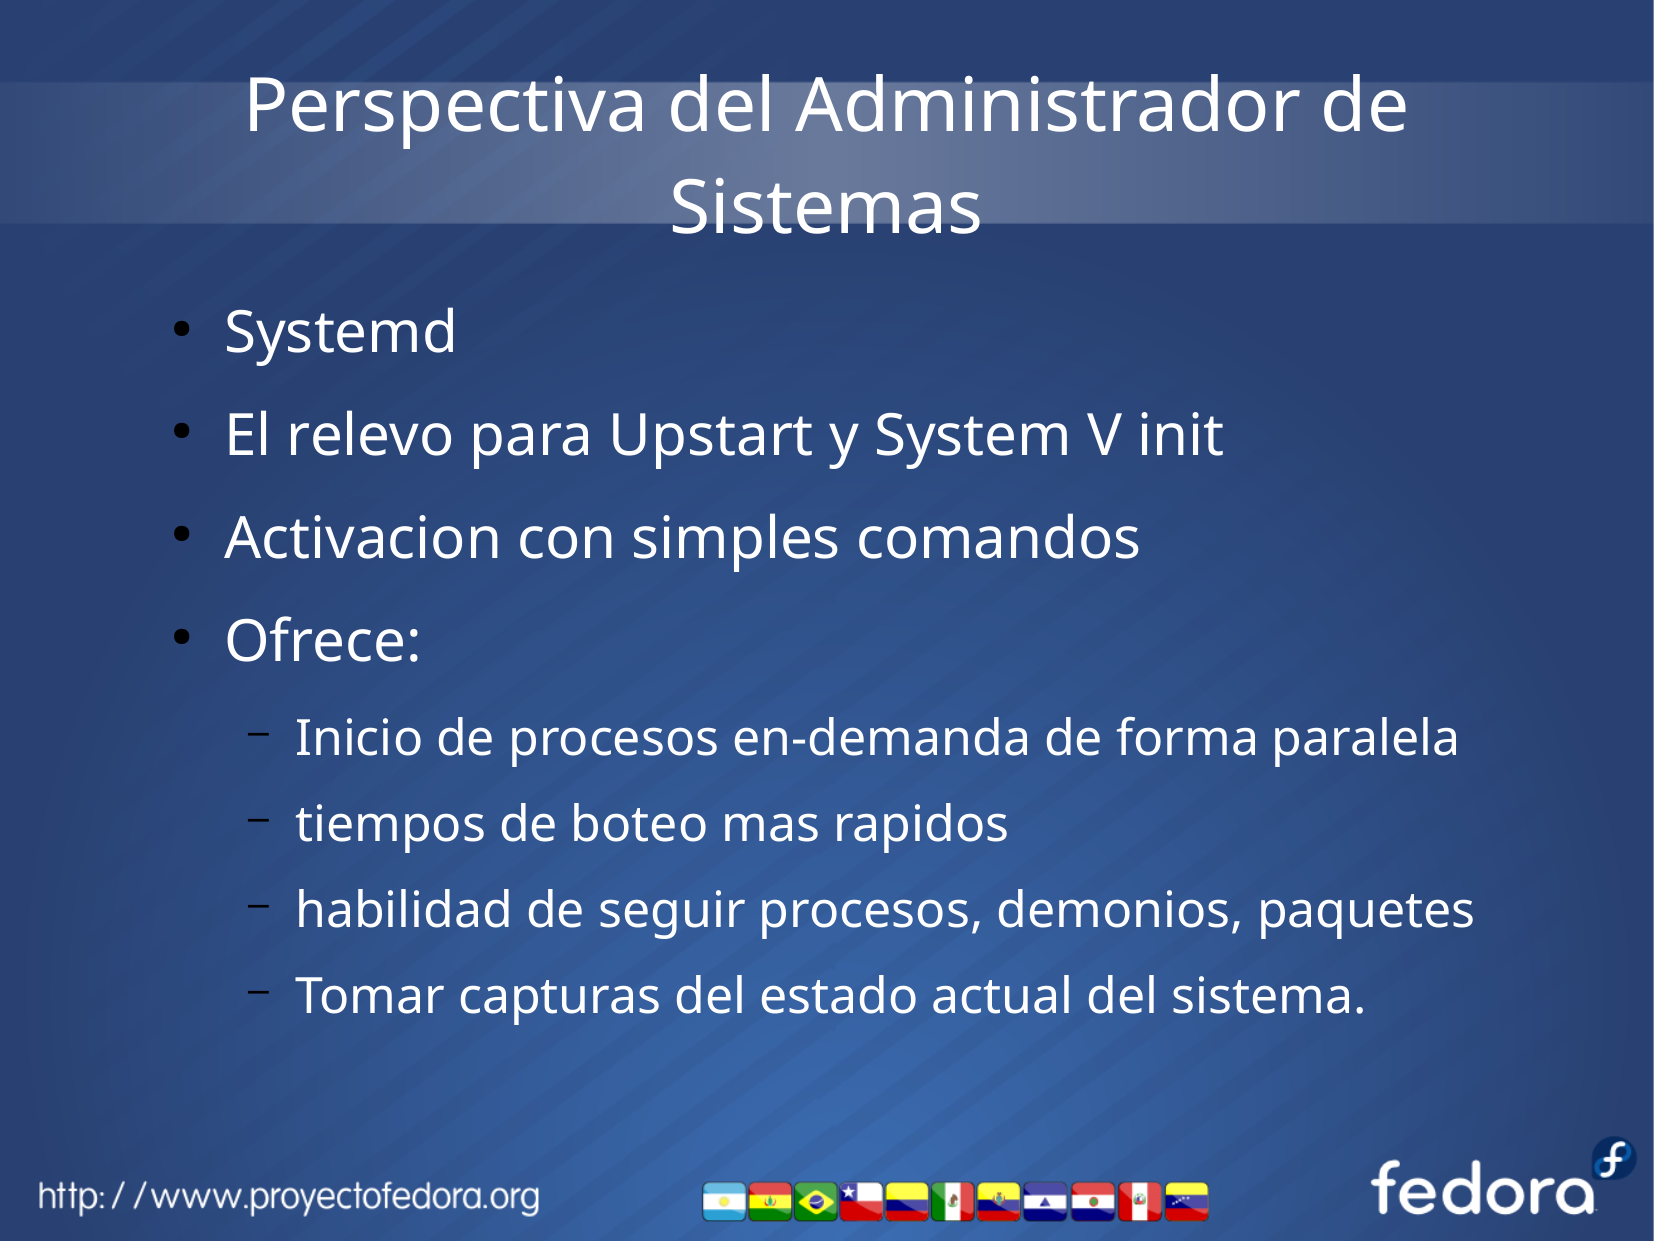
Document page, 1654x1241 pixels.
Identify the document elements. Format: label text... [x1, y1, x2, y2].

title Perspectiva del Administrador de Sistemas [82, 56, 1571, 250]
list Systemd El relevo para Upstart y System V init Activacion con simples comandos Ofrece: Inicio de procesos en-demanda de forma paralela tiempos de boteo mas rapidos habilidad de seguir procesos, demonios, paquetes Tomar capturas del estado actual del sistema. [82, 290, 1571, 1094]
picture [0, 0, 1654, 1241]
